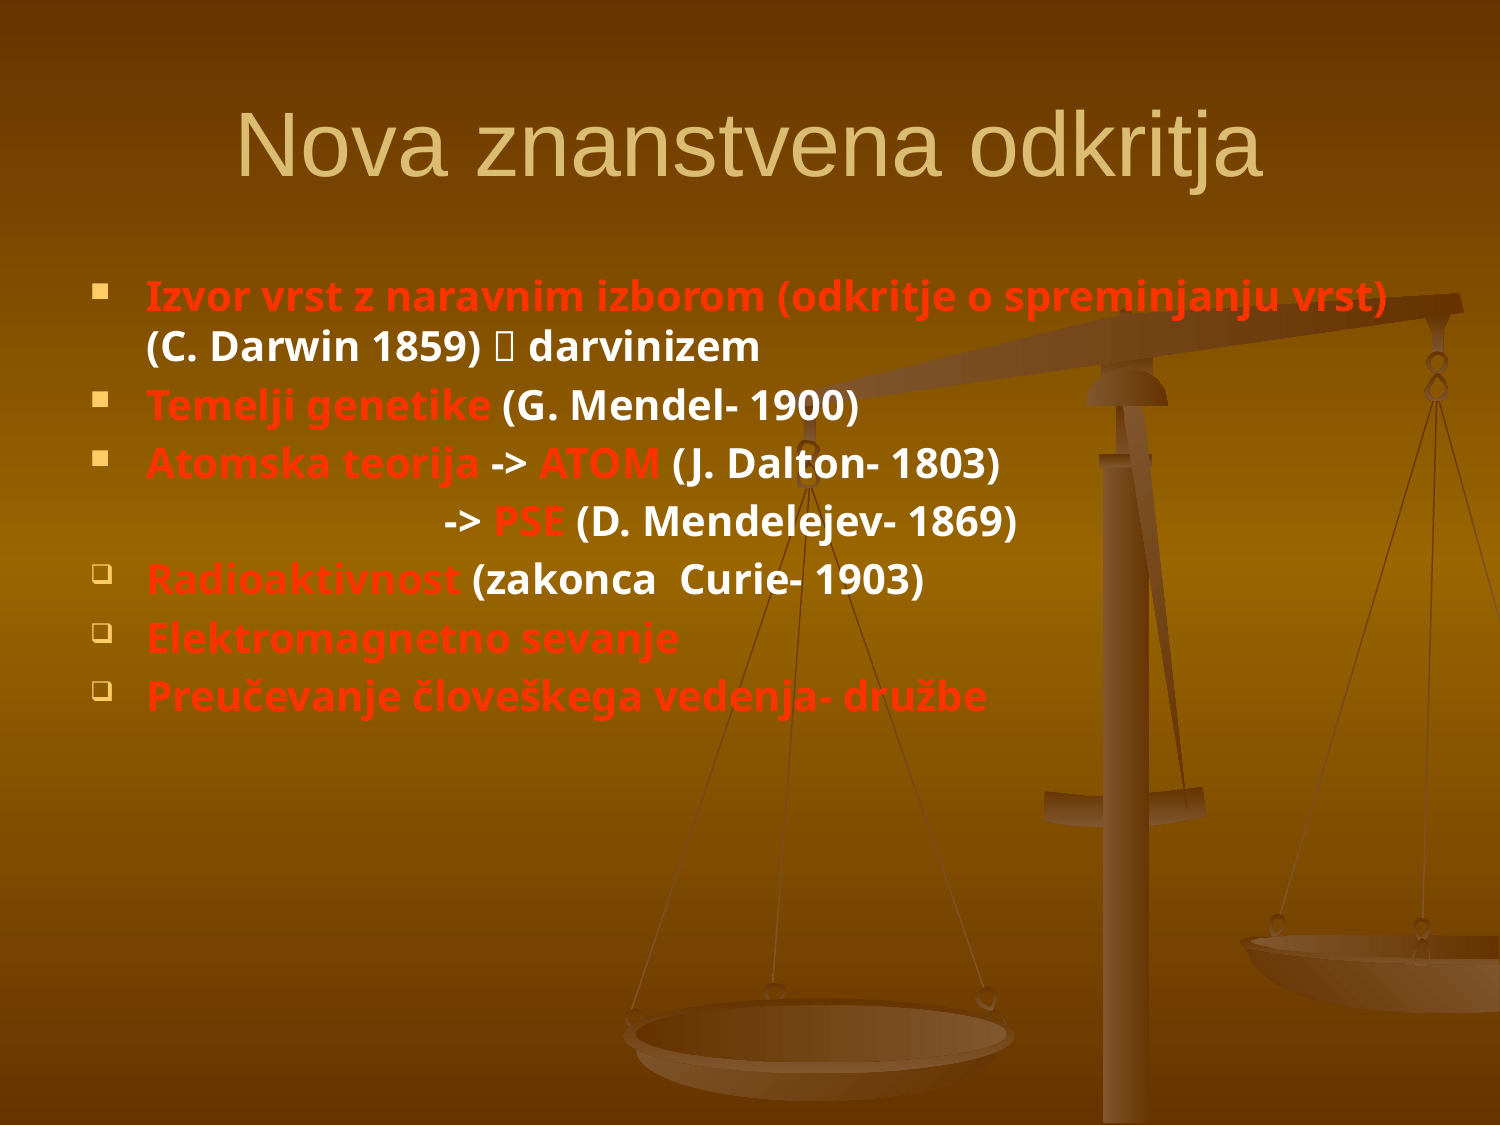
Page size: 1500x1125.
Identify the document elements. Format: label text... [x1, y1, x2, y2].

title Nova znanstvena odkritja [75, 45, 1425, 234]
list Izvor vrst z naravnim izborom (odkritje o spreminjanju vrst) (C. Darwin 1859)  darvinizem Temelji genetike (G. Mendel- 1900) Atomska teorija -> ATOM (J. Dalton- 1803) -> PSE (D. Mendelejev- 1869) Radioaktivnost (zakonca Curie- 1903) Elektromagnetno sevanje Preučevanje človeškega vedenja- družbe [75, 262, 1425, 1006]
